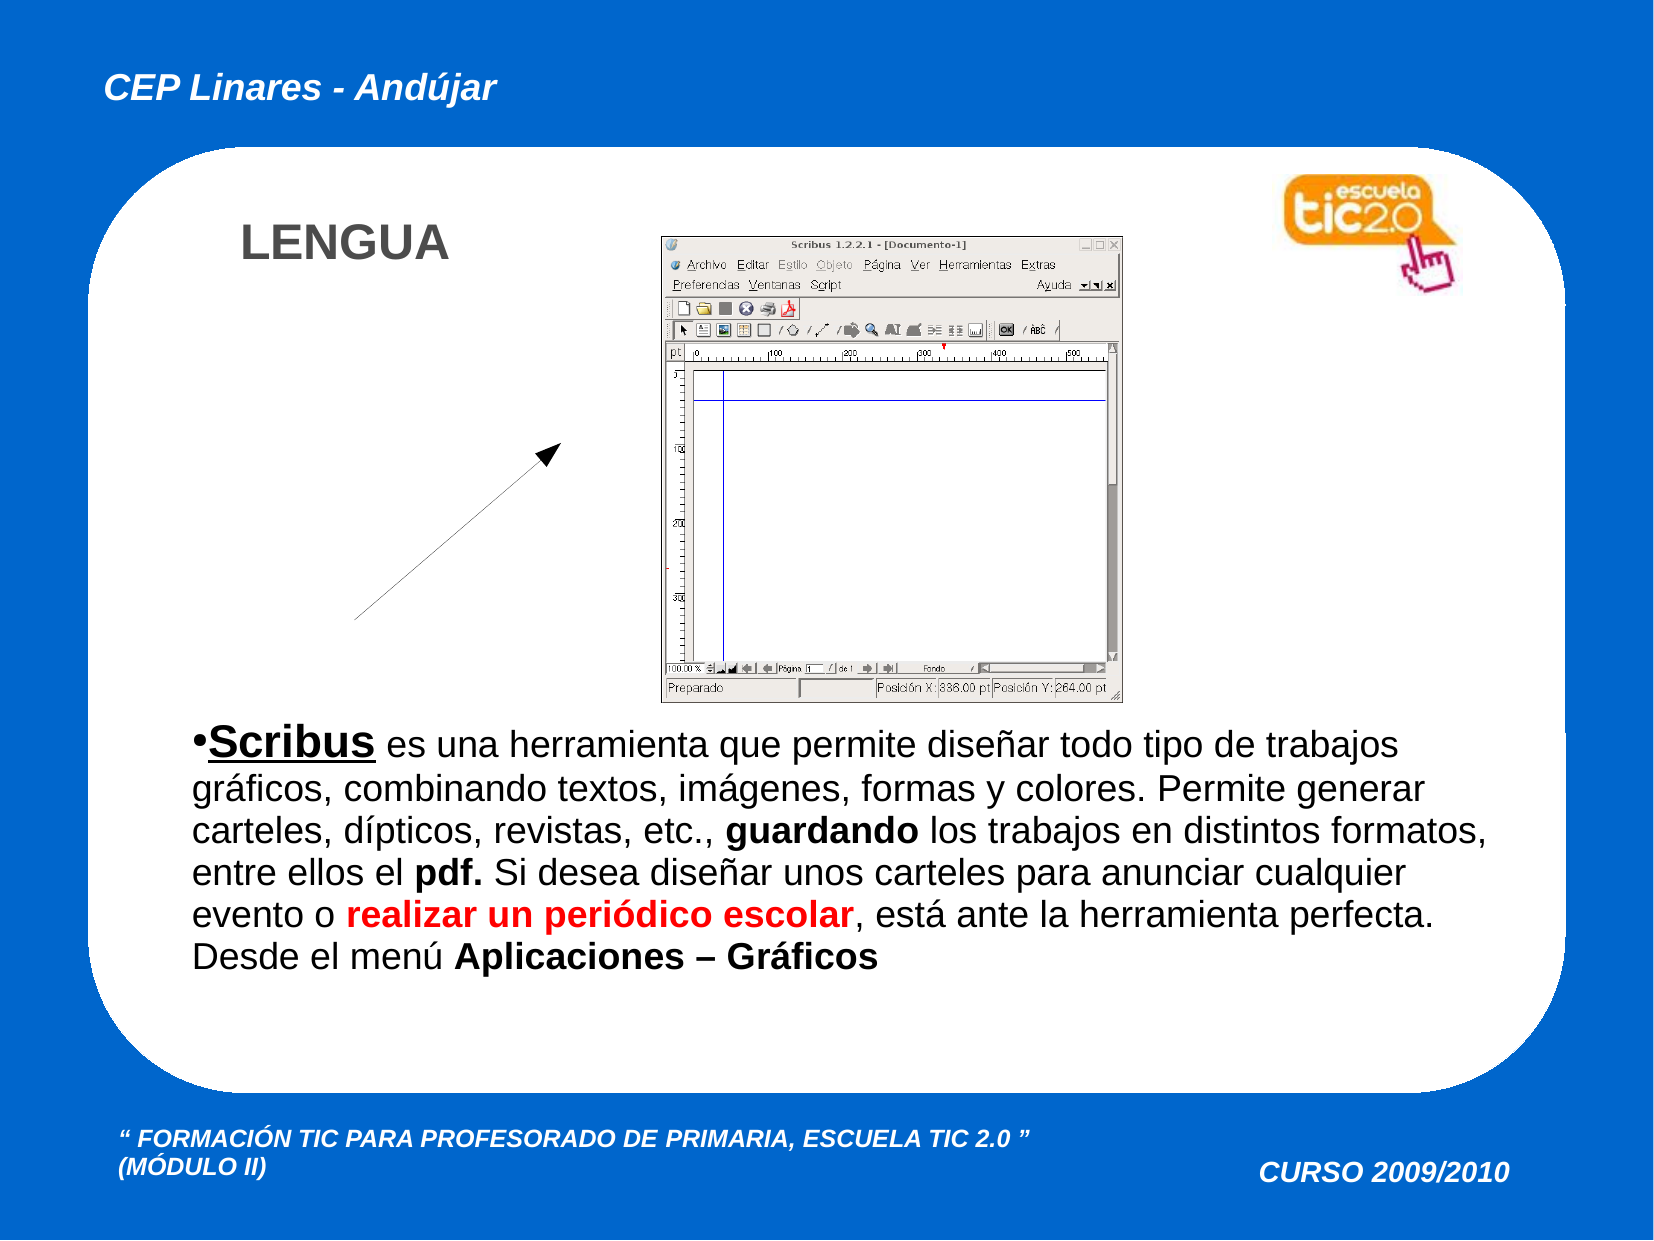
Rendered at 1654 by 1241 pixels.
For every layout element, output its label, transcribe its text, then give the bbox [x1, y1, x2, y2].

text_box Scribus es una herramienta que permite diseñar todo tipo de trabajos gráficos, combinando textos, imágenes, formas y colores. Permite generar carteles, dípticos, revistas, etc., guardando los trabajos en distintos formatos, entre ellos el pdf. Si desea diseñar unos carteles para anunciar cualquier evento o realizar un periódico escolar, está ante la herramienta perfecta. Desde el menú Aplicaciones – Gráficos [177, 708, 1506, 991]
picture [661, 236, 1123, 703]
text_box LENGUA [225, 206, 532, 279]
picture [1272, 174, 1463, 296]
